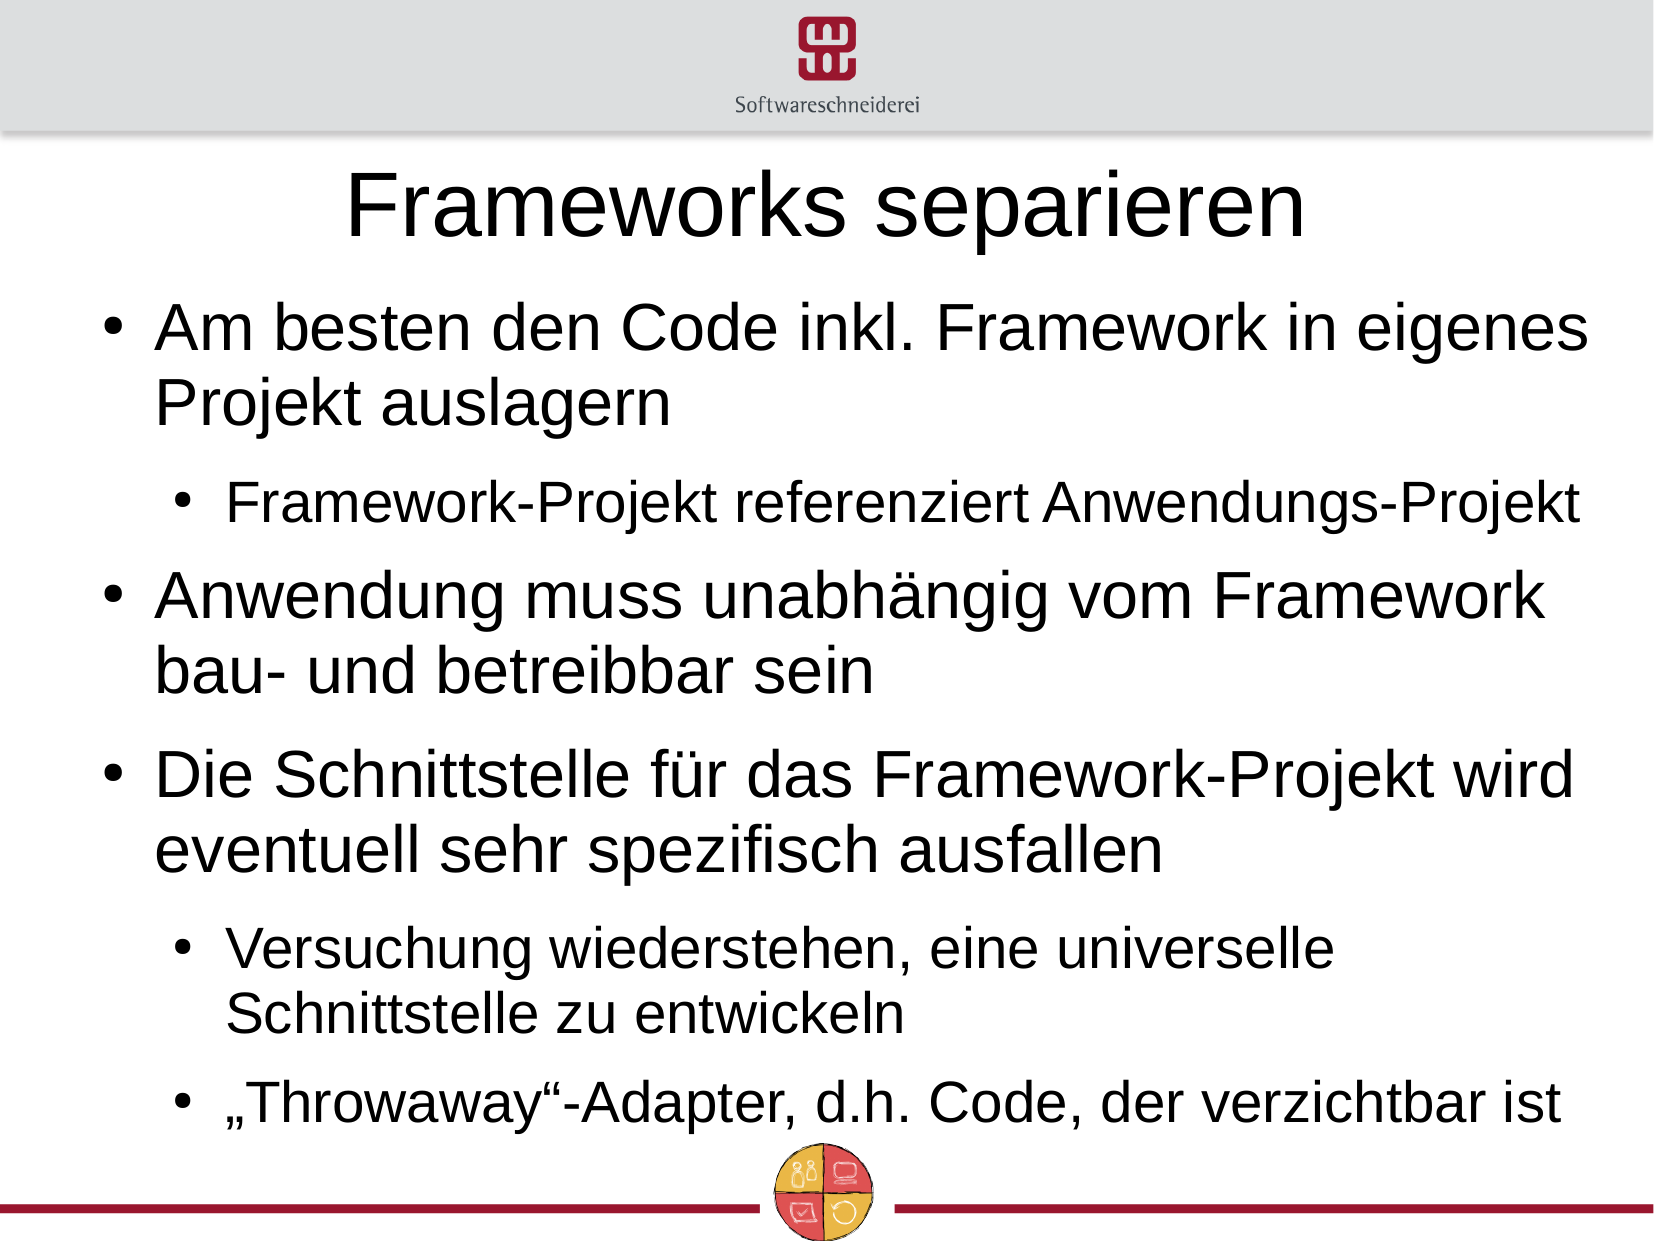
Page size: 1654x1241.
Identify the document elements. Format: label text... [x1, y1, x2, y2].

title Frameworks separieren [82, 147, 1571, 257]
list Am besten den Code inkl. Framework in eigenes Projekt auslagern Framework-Projekt referenziert Anwendungs-Projekt Anwendung muss unabhängig vom Framework bau- und betreibbar sein Die Schnittstelle für das Framework-Projekt wird eventuell sehr spezifisch ausfallen Versuchung wiederstehen, eine universelle Schnittstelle zu entwickeln „Throwaway“-Adapter, d.h. Code, der verzichtbar ist [83, 290, 1595, 1134]
picture [0, 0, 1654, 1241]
